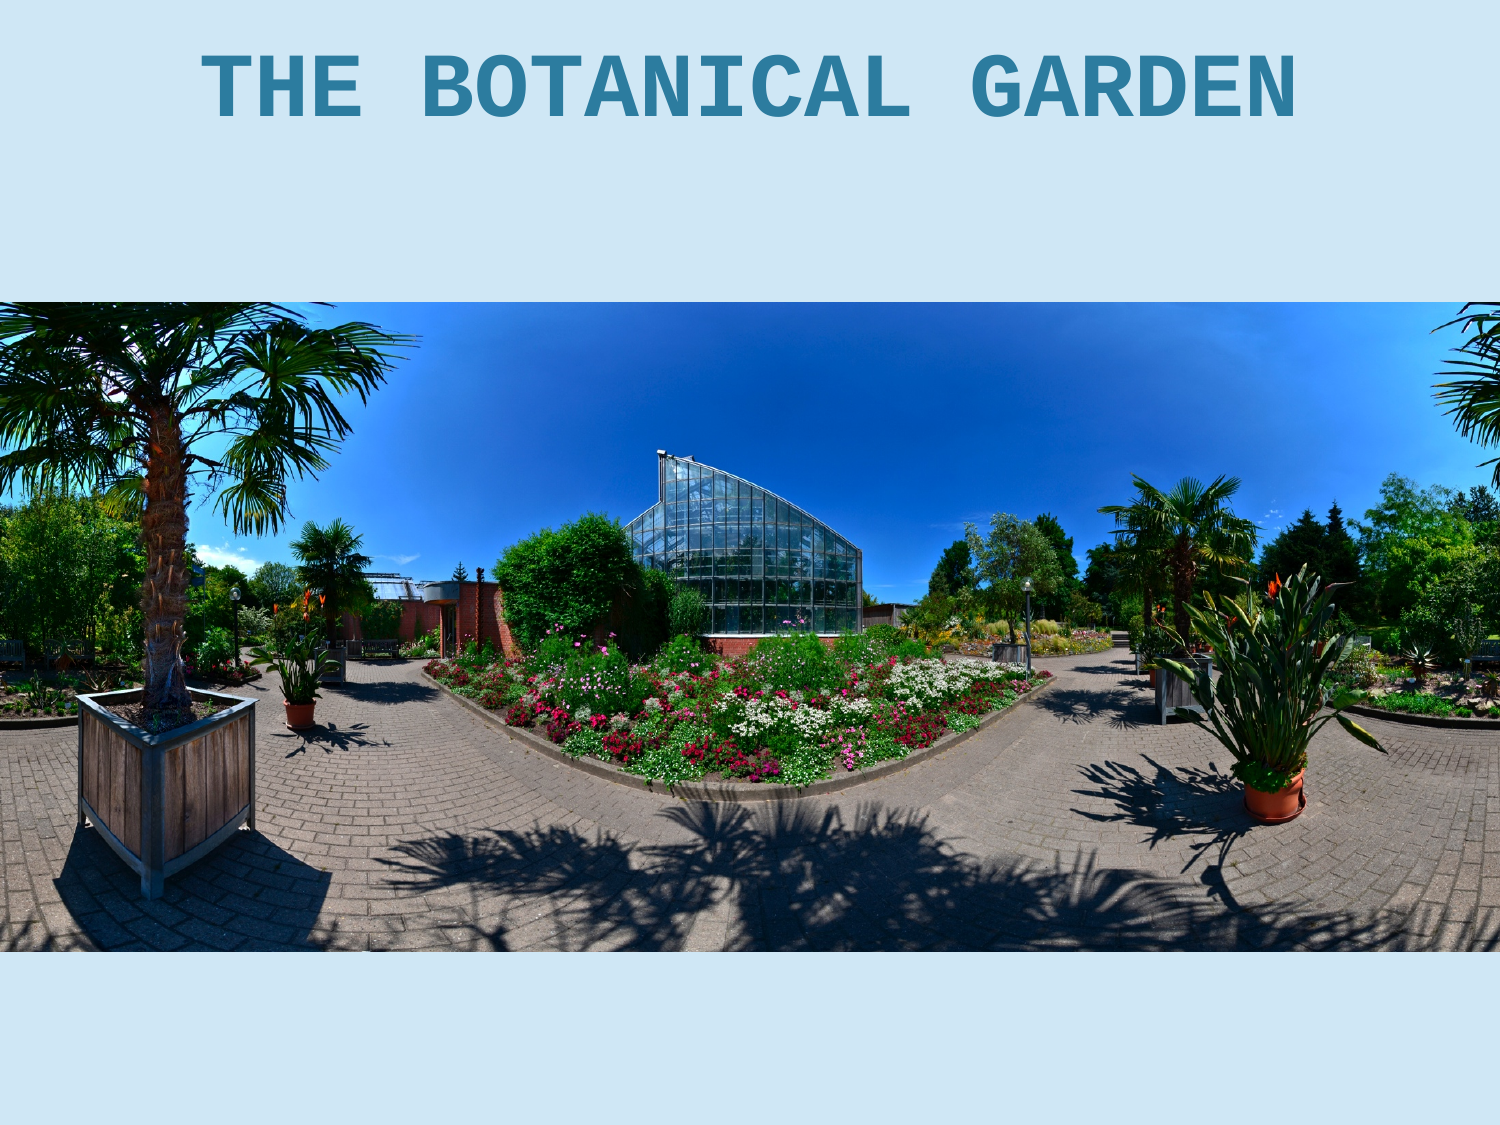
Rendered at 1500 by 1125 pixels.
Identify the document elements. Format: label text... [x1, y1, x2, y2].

picture [0, 302, 1500, 952]
title THE BOTANICAL GARDEN [90, 17, 1410, 237]
